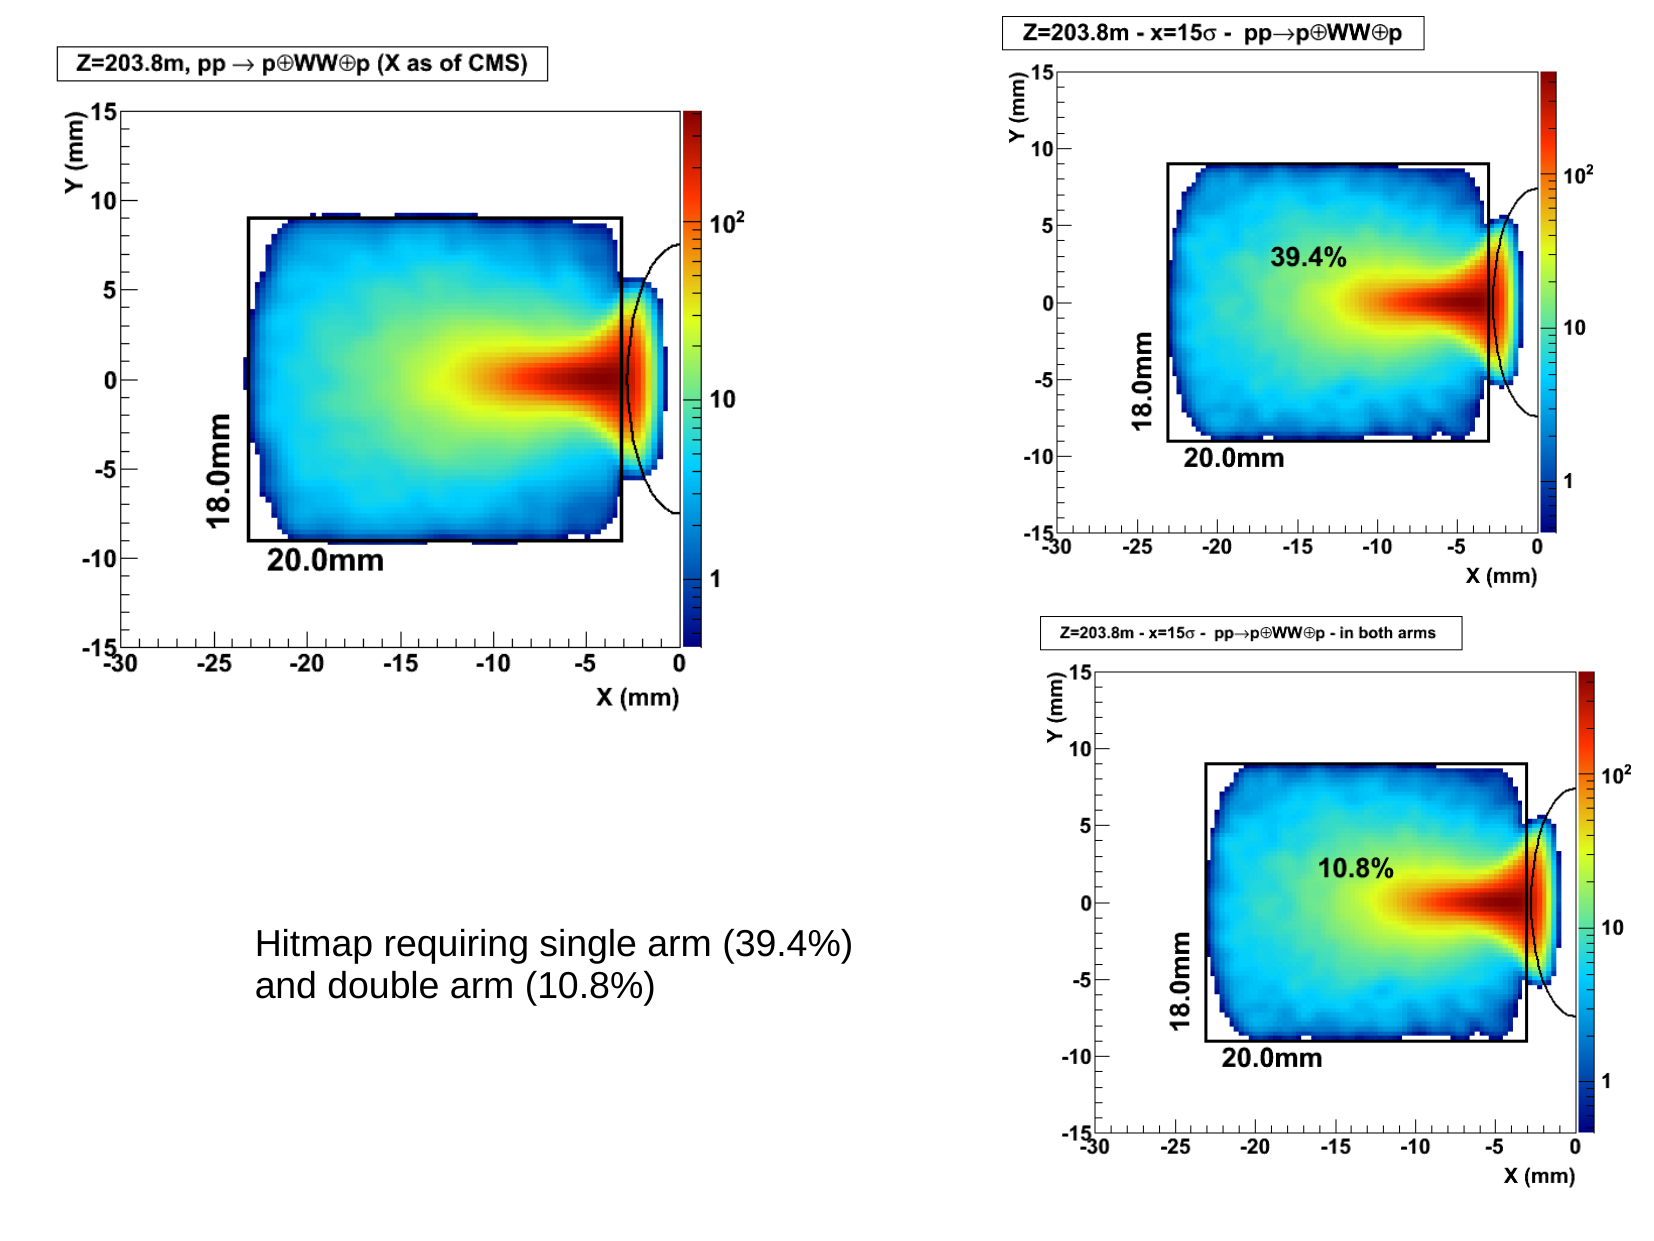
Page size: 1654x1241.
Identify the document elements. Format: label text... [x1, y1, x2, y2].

text_box Hitmap requiring single arm (39.4%) and double arm (10.8%) [240, 915, 870, 1014]
picture [1035, 614, 1636, 1192]
picture [997, 14, 1598, 592]
picture [51, 44, 750, 715]
